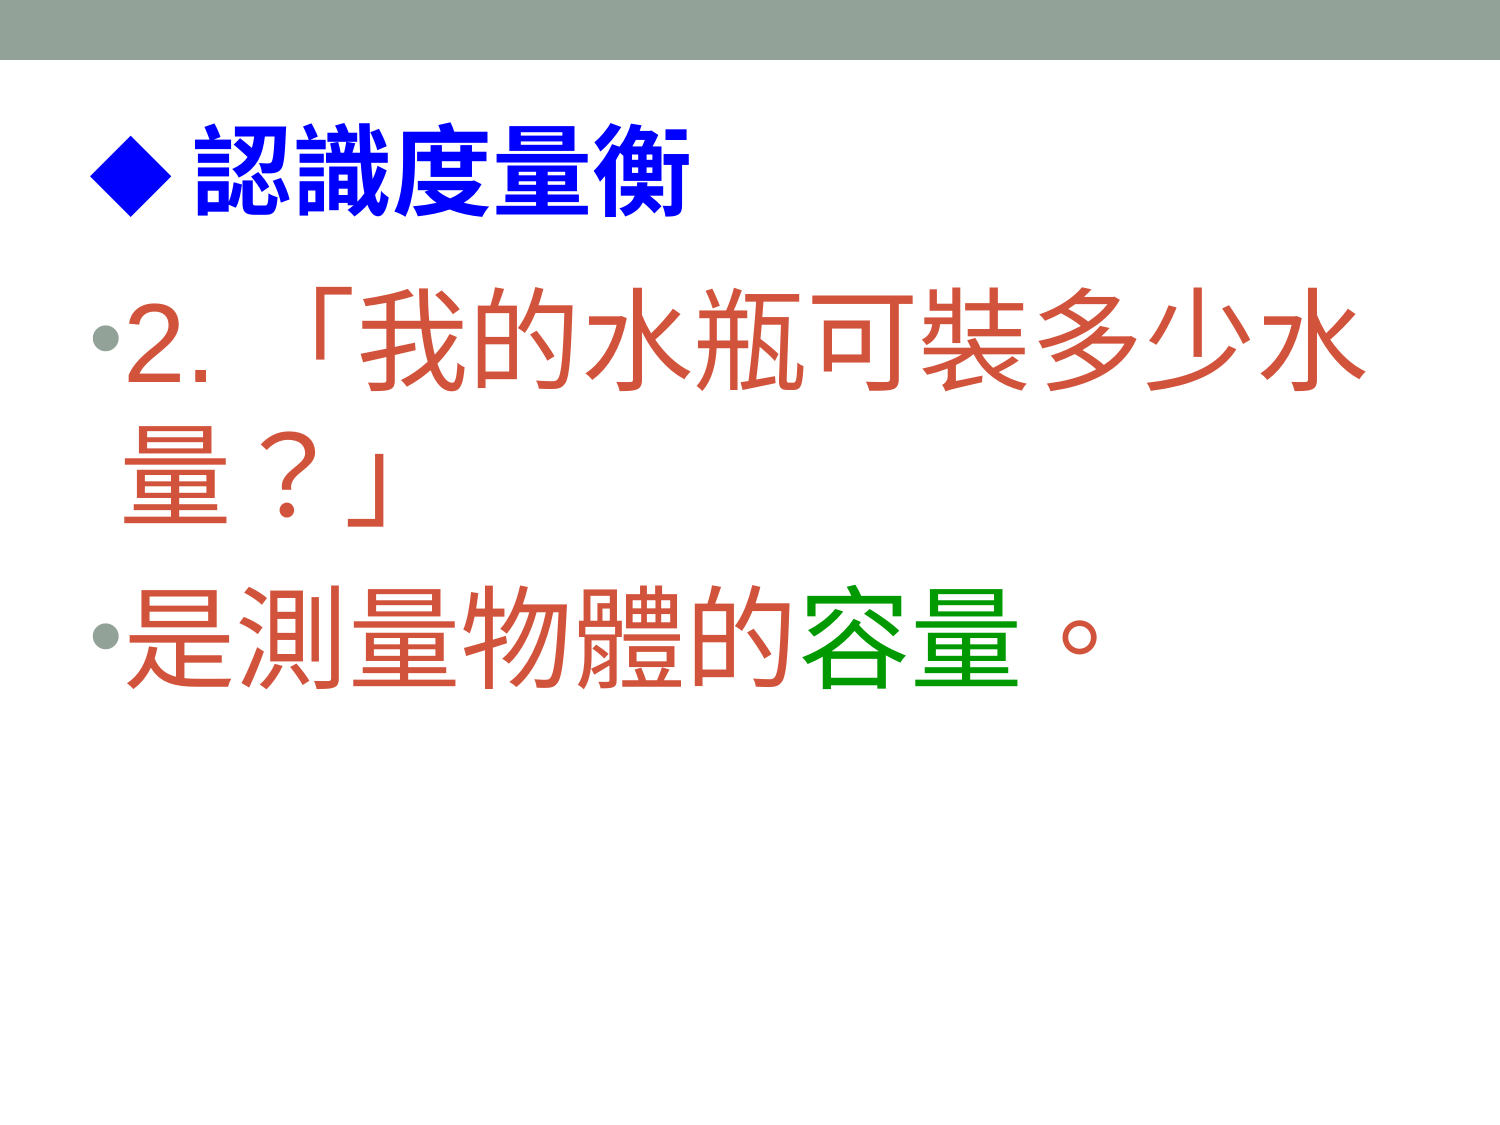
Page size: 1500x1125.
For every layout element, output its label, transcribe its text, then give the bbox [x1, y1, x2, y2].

title ◆認識度量衡 [75, 87, 1426, 250]
list 2.「我的水瓶可裝多少水 量？」 是測量物體的容量。 [75, 262, 1426, 1063]
